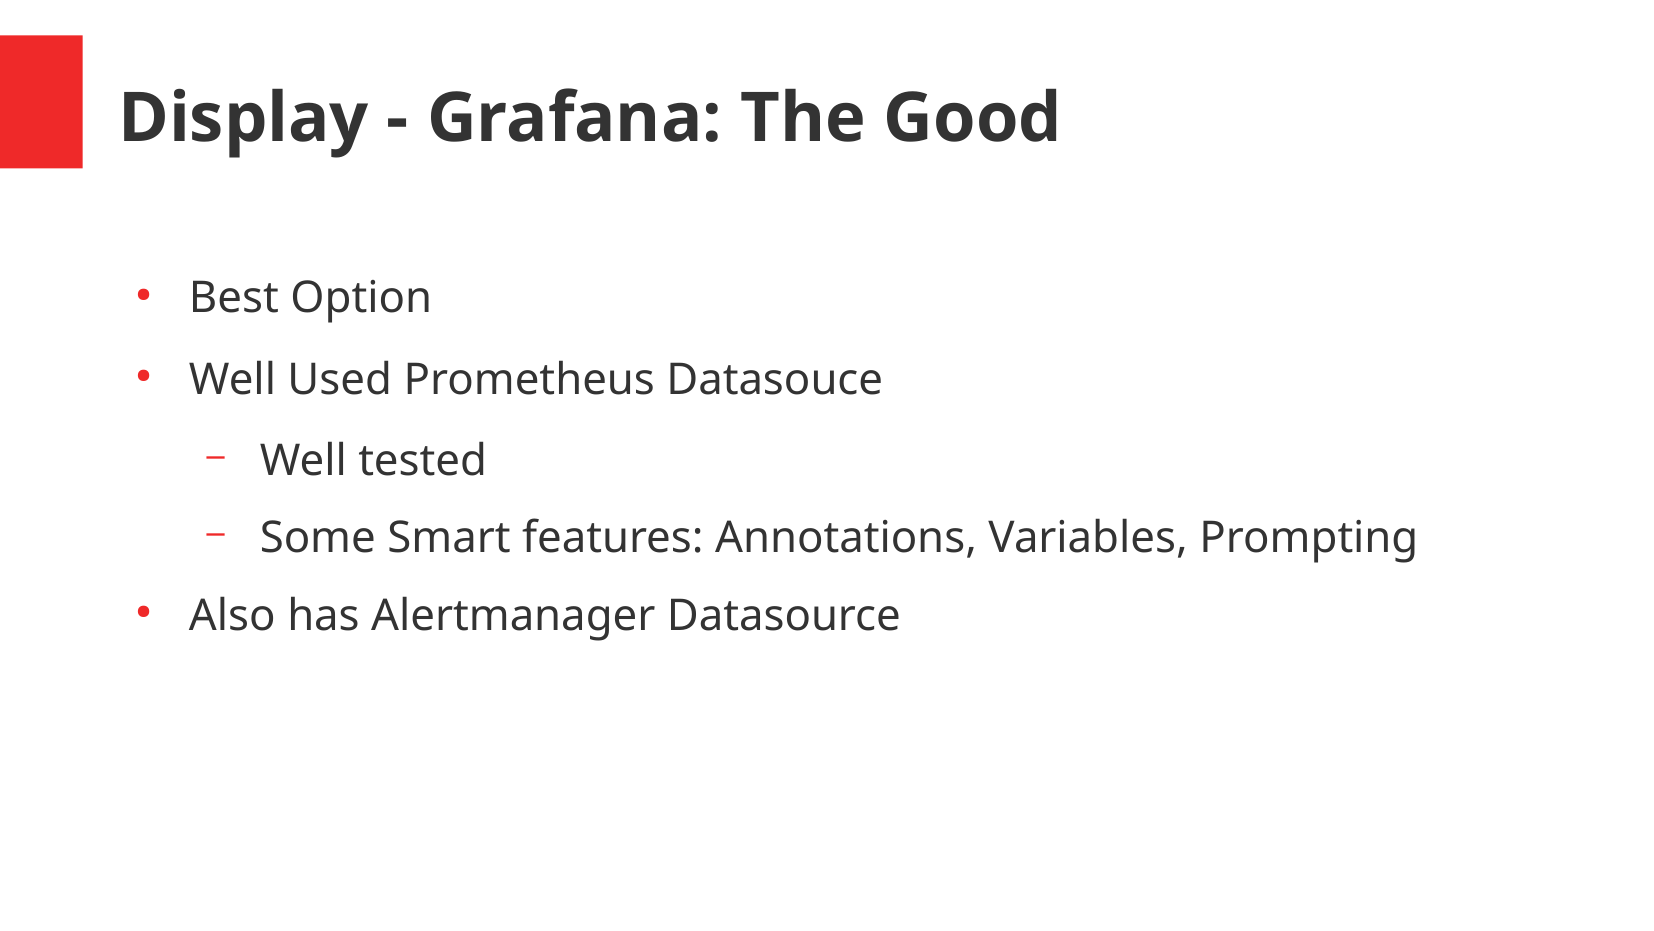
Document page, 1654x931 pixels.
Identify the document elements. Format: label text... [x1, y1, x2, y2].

list Best Option Well Used Prometheus Datasouce Well tested Some Smart features: Annotations, Variables, Prompting Also has Alertmanager Datasource [118, 265, 1536, 806]
title Display - Grafana: The Good [118, 37, 1571, 193]
